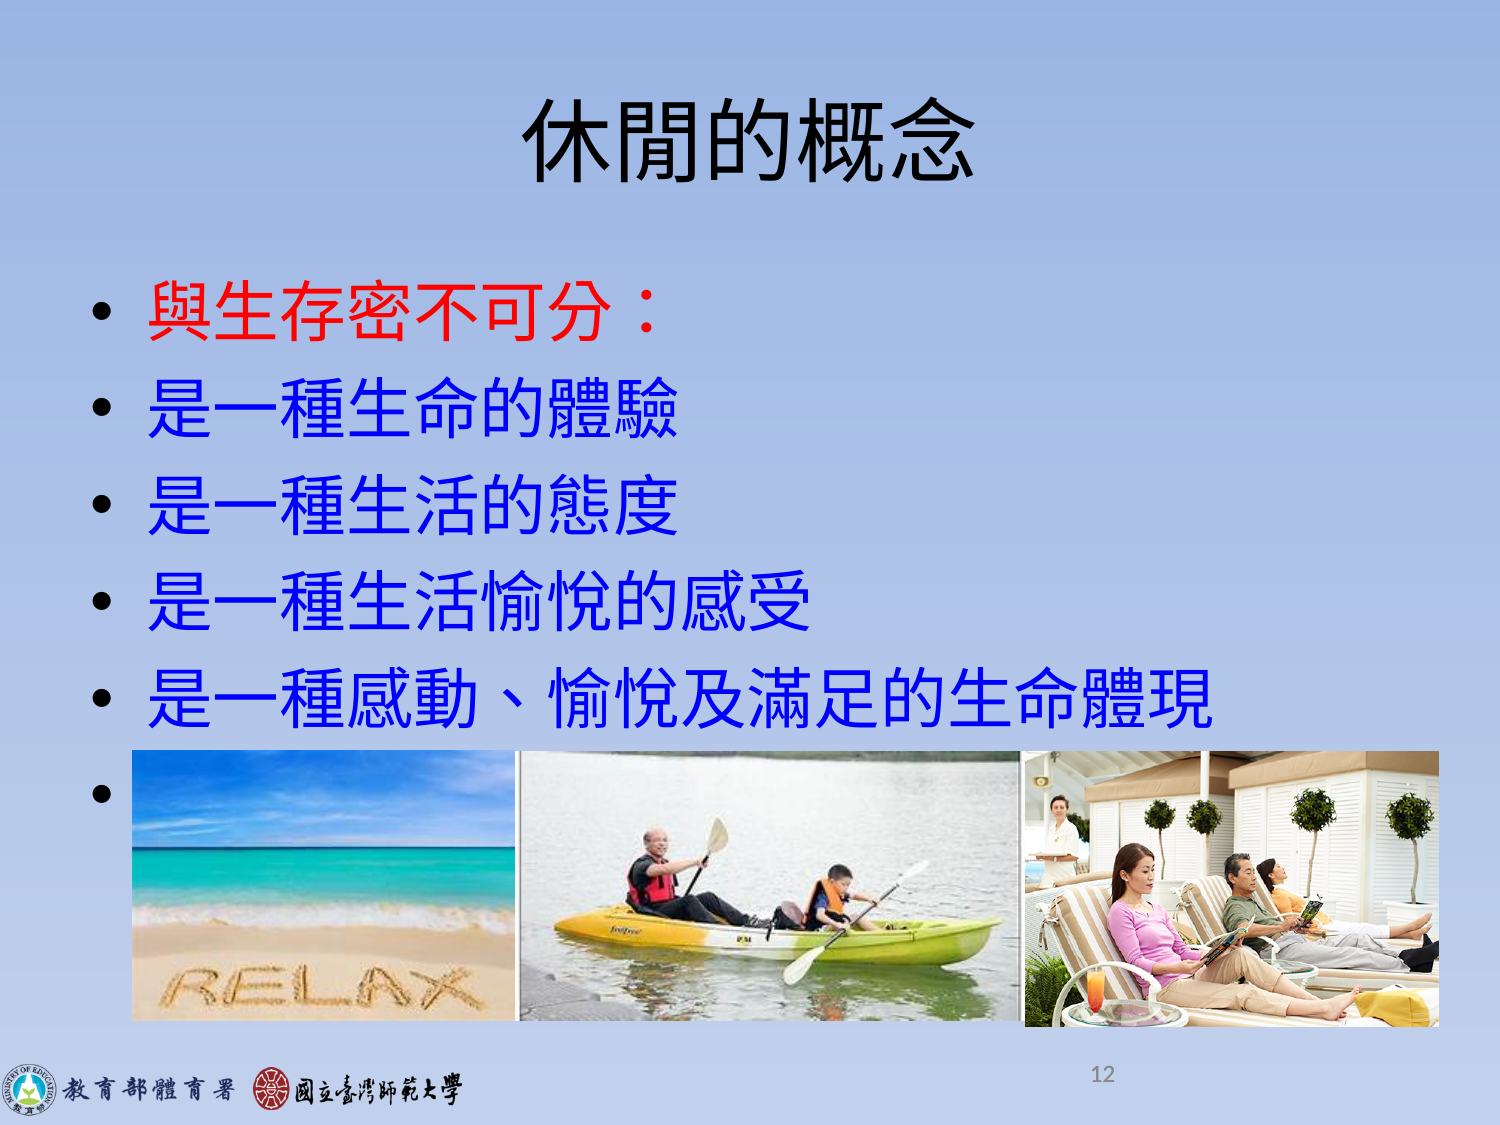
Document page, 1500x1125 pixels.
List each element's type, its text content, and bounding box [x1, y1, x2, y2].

picture [132, 750, 1439, 1027]
list 與生存密不可分： 是一種生命的體驗 是一種生活的態度 是一種生活愉悅的感受 是一種感動、愉悅及滿足的生命體現 [75, 262, 1426, 1005]
title 休閒的概念 [75, 45, 1426, 233]
text_box [1074, 1042, 1426, 1103]
